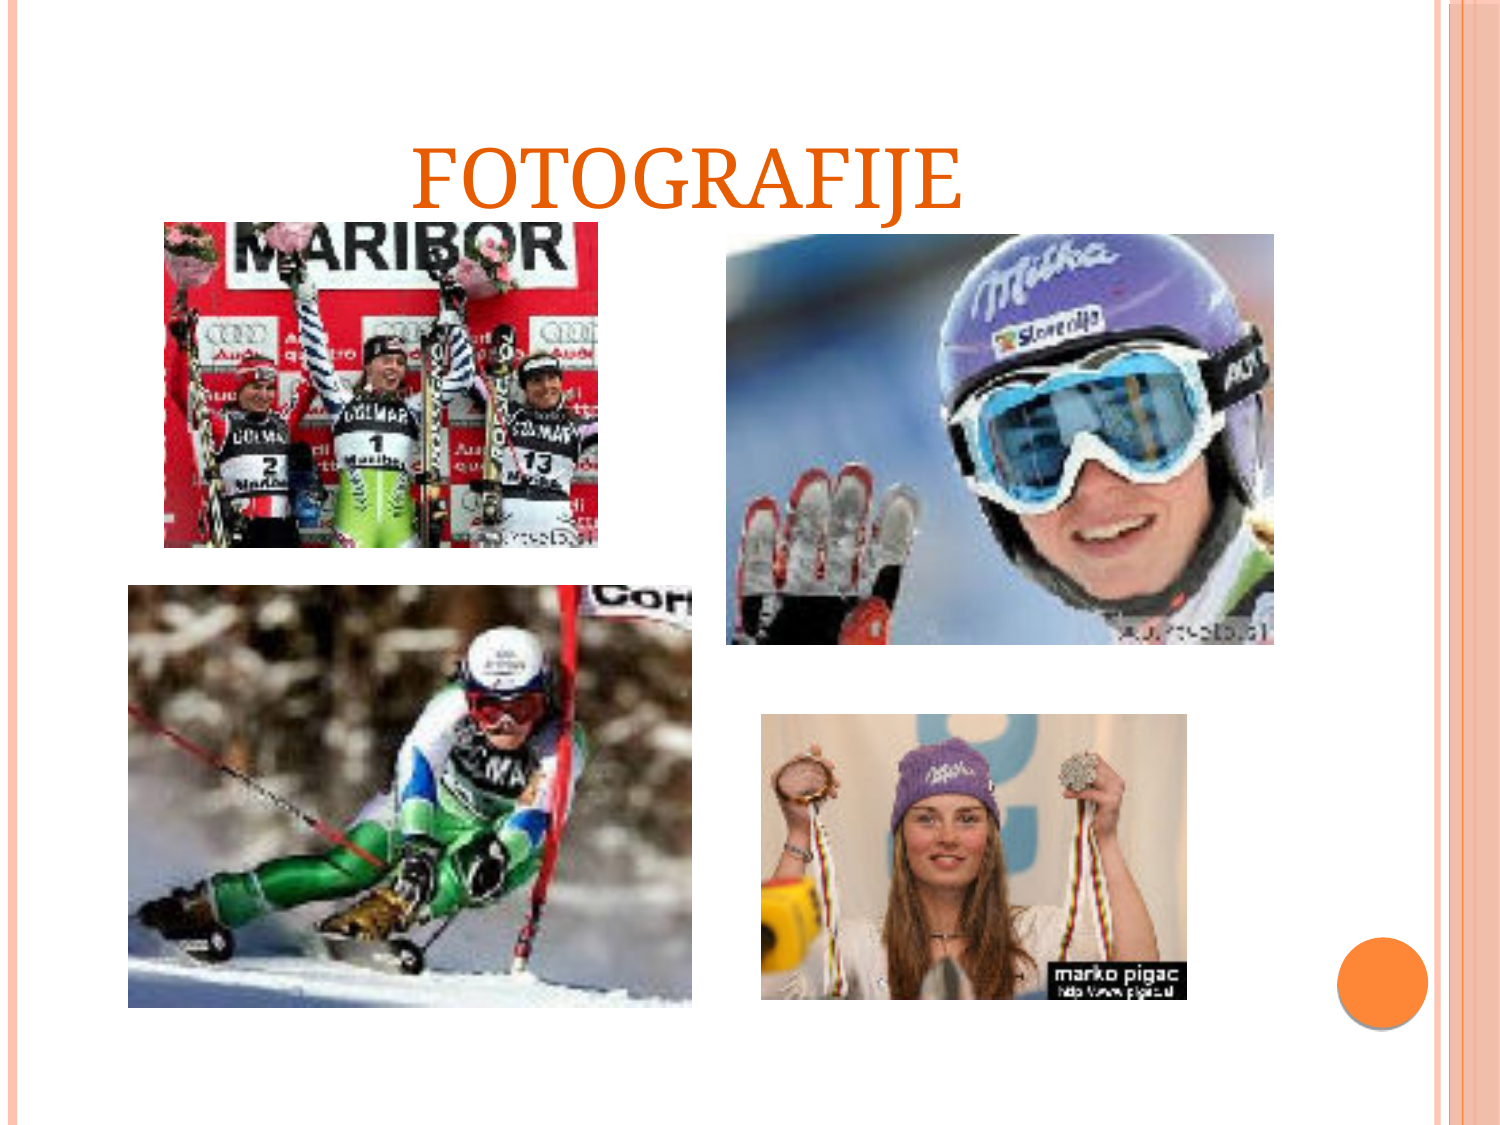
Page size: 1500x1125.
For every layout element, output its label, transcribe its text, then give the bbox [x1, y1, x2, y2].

title fotografije [75, 45, 1300, 233]
picture [164, 222, 598, 548]
picture [726, 234, 1274, 645]
picture [128, 585, 692, 1008]
picture [761, 714, 1187, 1000]
